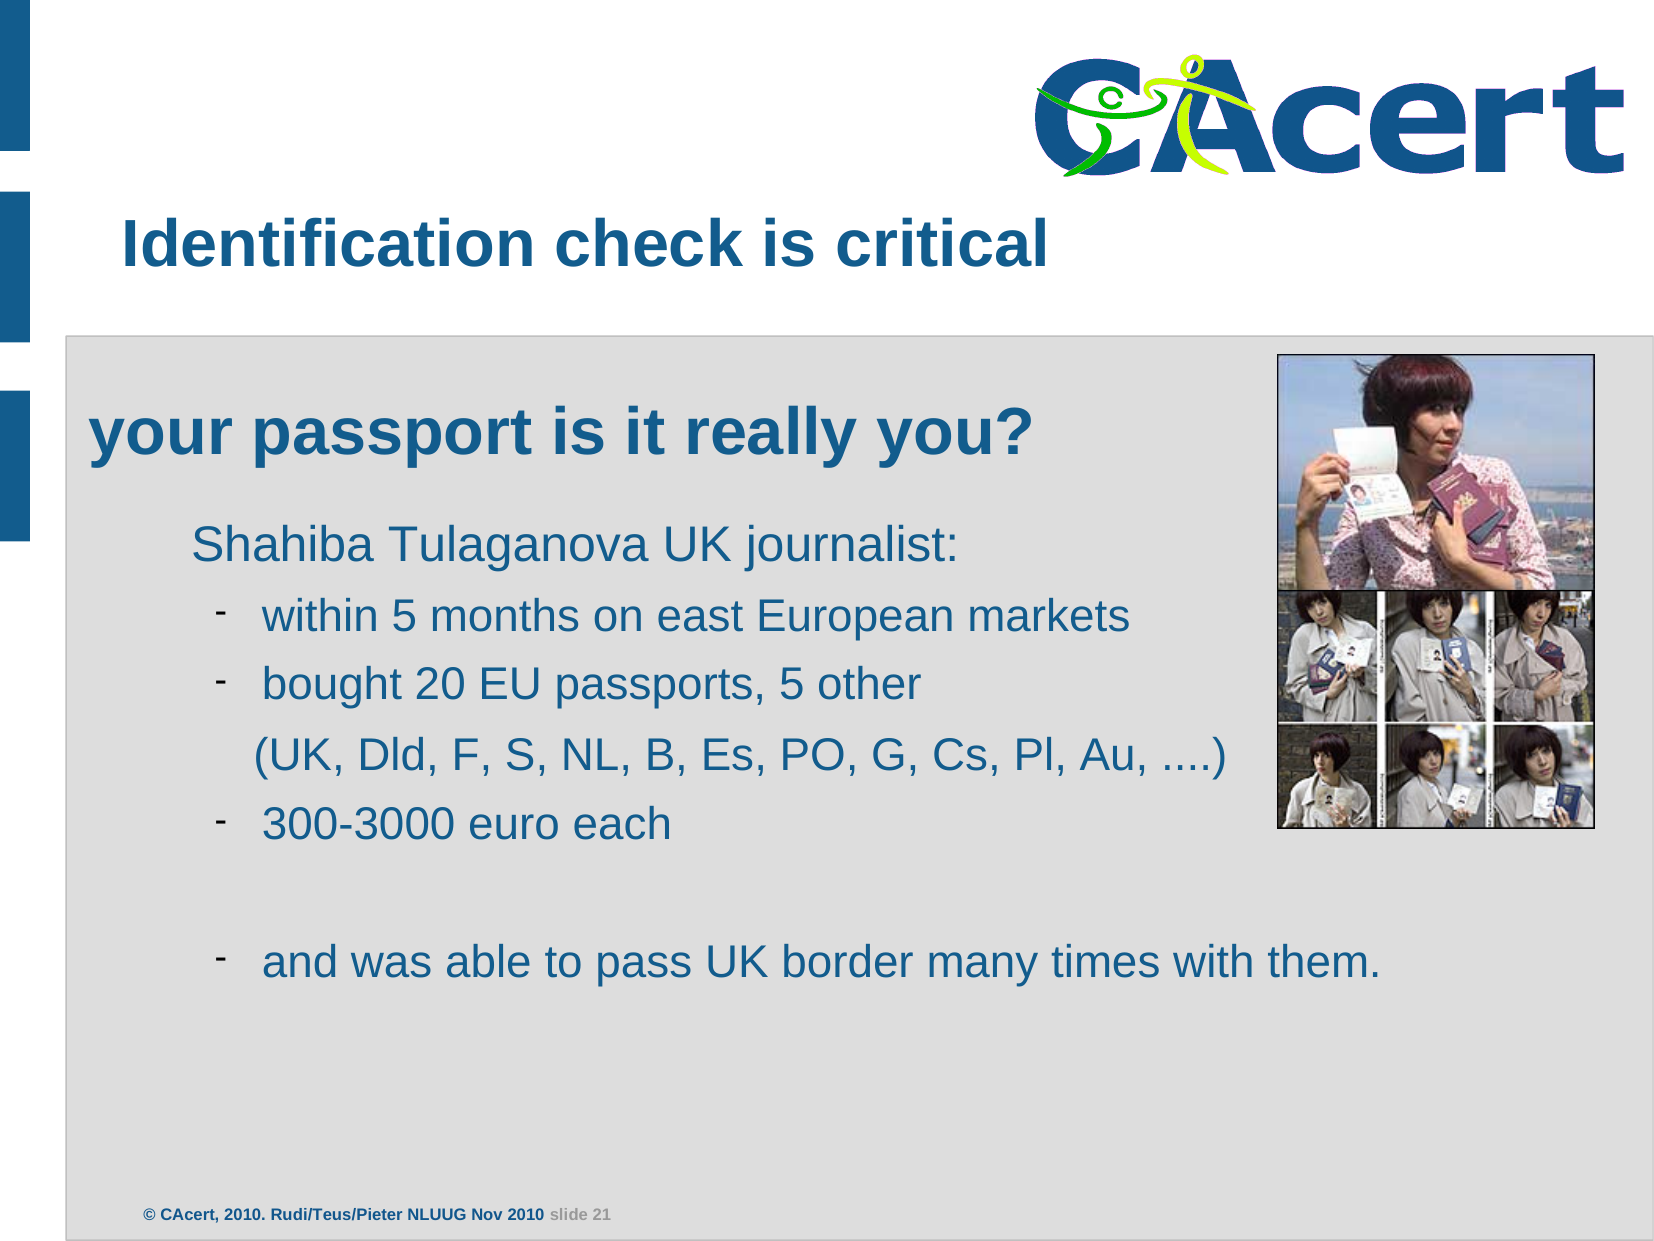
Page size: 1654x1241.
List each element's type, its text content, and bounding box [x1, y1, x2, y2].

picture [1277, 354, 1595, 829]
picture [1033, 53, 1625, 178]
text_box your passport is it really you? [88, 397, 1070, 473]
title Identification check is critical [121, 184, 1534, 309]
list Shahiba Tulaganova UK journalist: within 5 months on east European markets bought 20 EU passports, 5 other (UK, Dld, F, S, NL, B, Es, PO, G, Cs, Pl, Au, ....)‏ 300-3000 euro each and was able to pass UK border many times with them. [121, 344, 1596, 1008]
